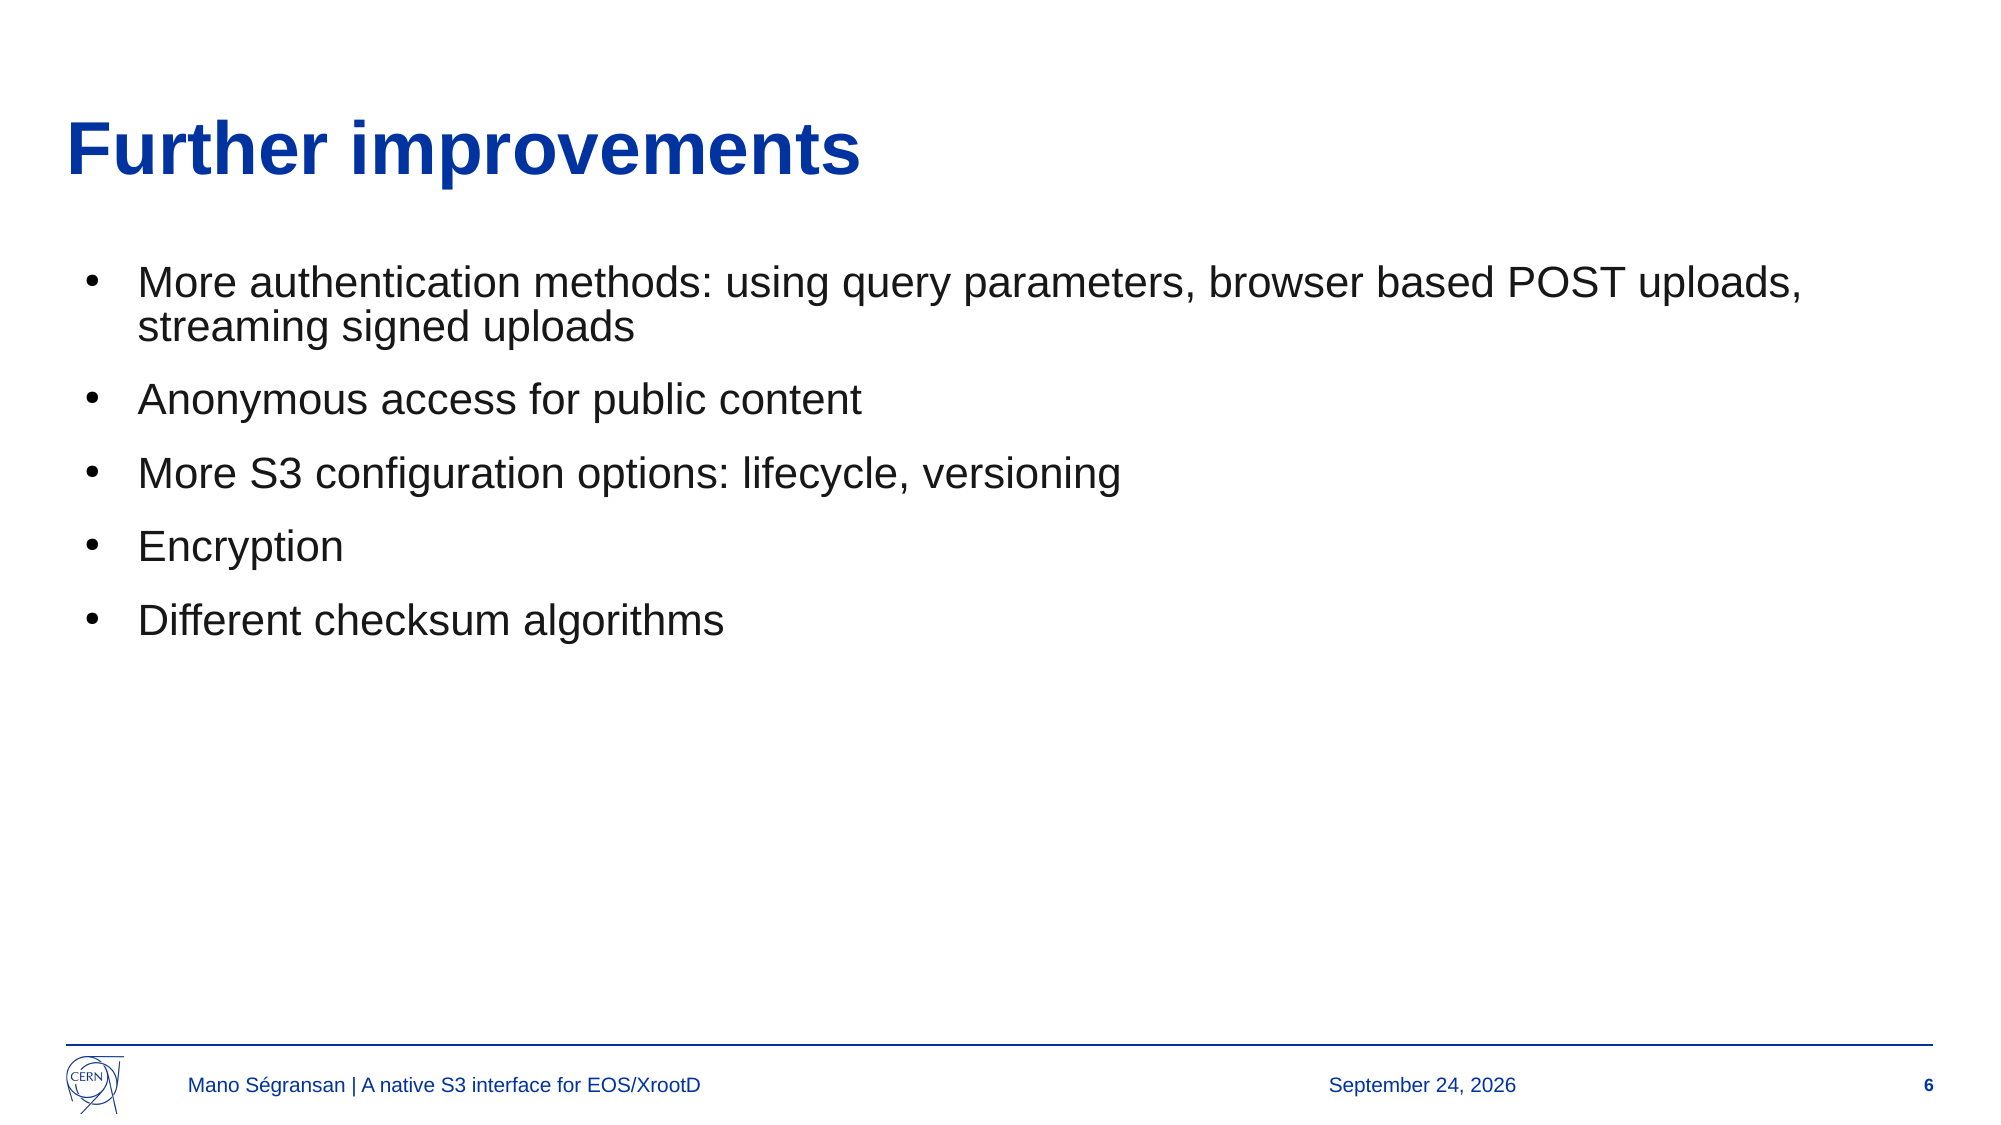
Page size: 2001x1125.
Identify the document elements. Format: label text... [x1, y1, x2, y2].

title Further improvements [66, 61, 1933, 237]
list More authentication methods: using query parameters, browser based POST uploads, streaming signed uploads Anonymous access for public content More S3 configuration options: lifecycle, versioning Encryption Different checksum algorithms [66, 262, 1933, 976]
